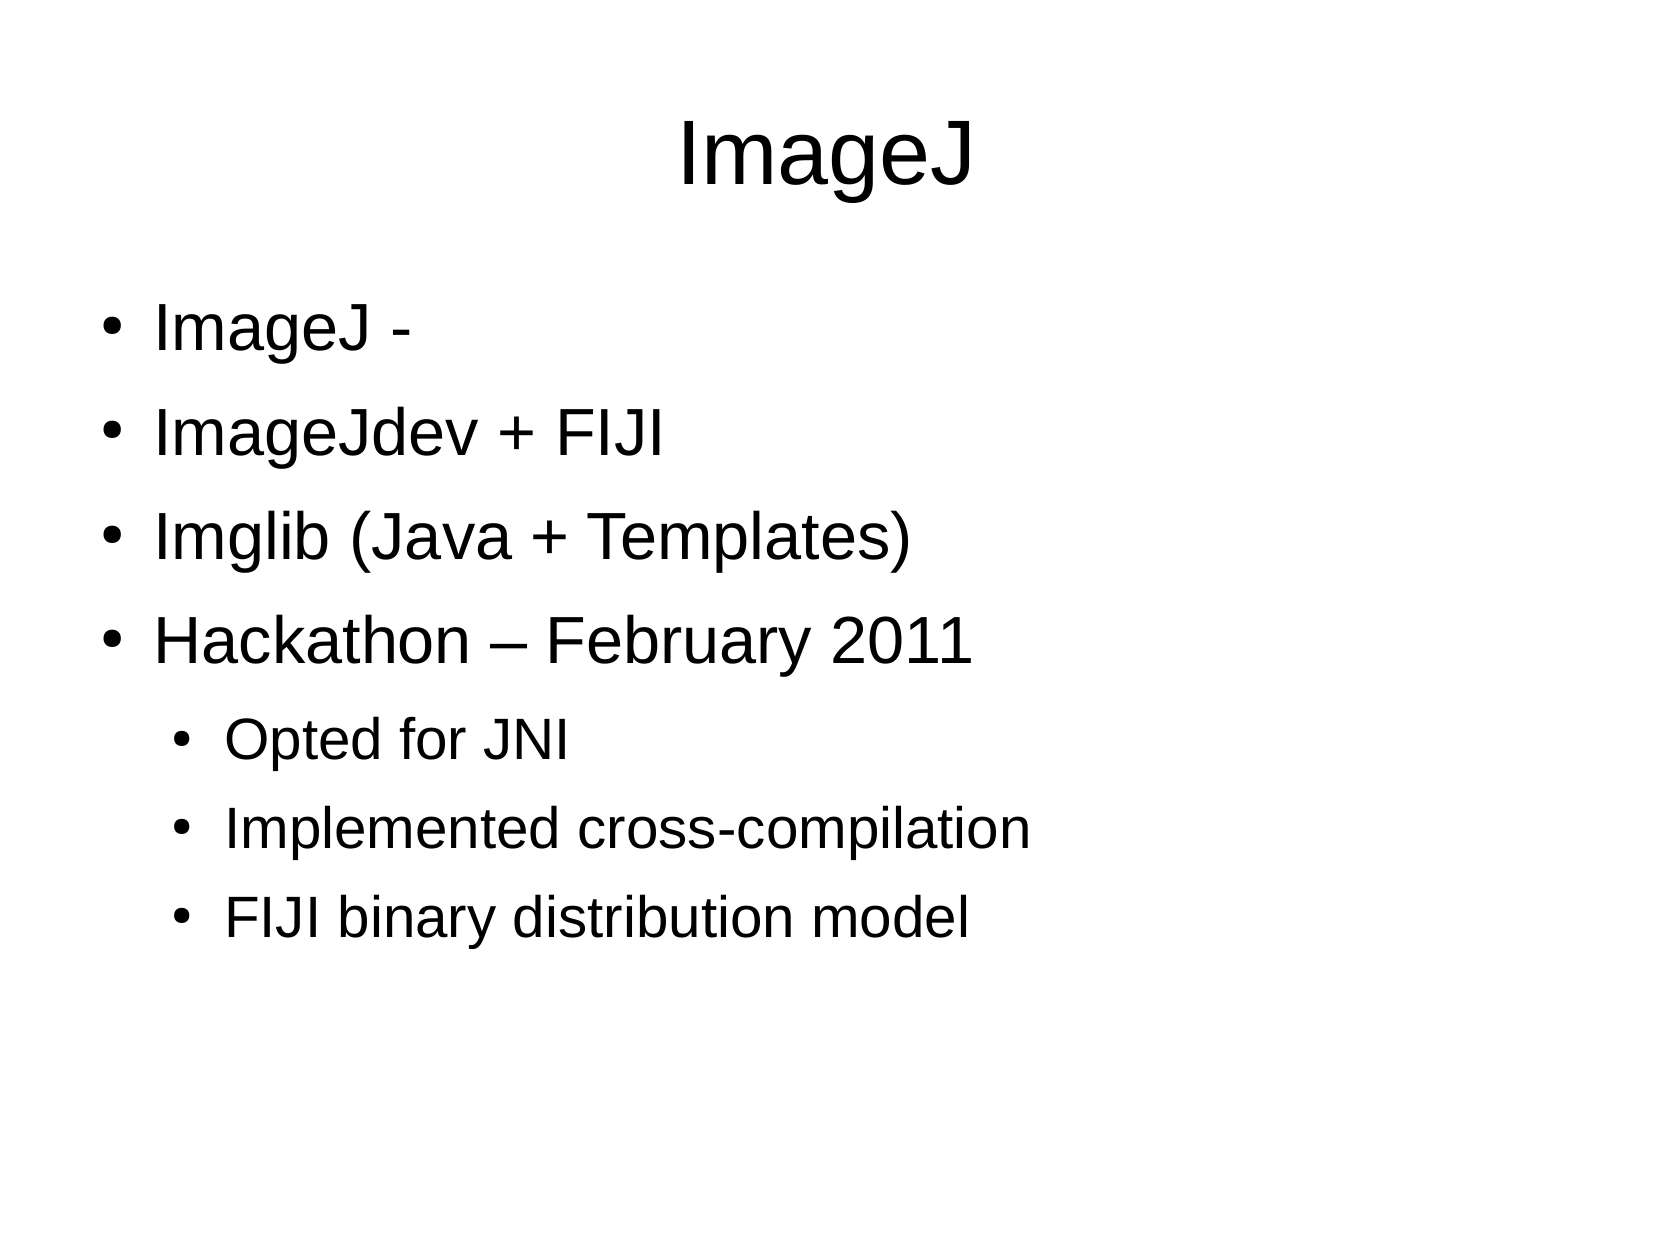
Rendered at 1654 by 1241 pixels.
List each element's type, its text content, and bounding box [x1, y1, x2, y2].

list ImageJ - ImageJdev + FIJI Imglib (Java + Templates) Hackathon – February 2011 Opted for JNI Implemented cross-compilation FIJI binary distribution model [82, 290, 1571, 1109]
title ImageJ [82, 56, 1571, 250]
